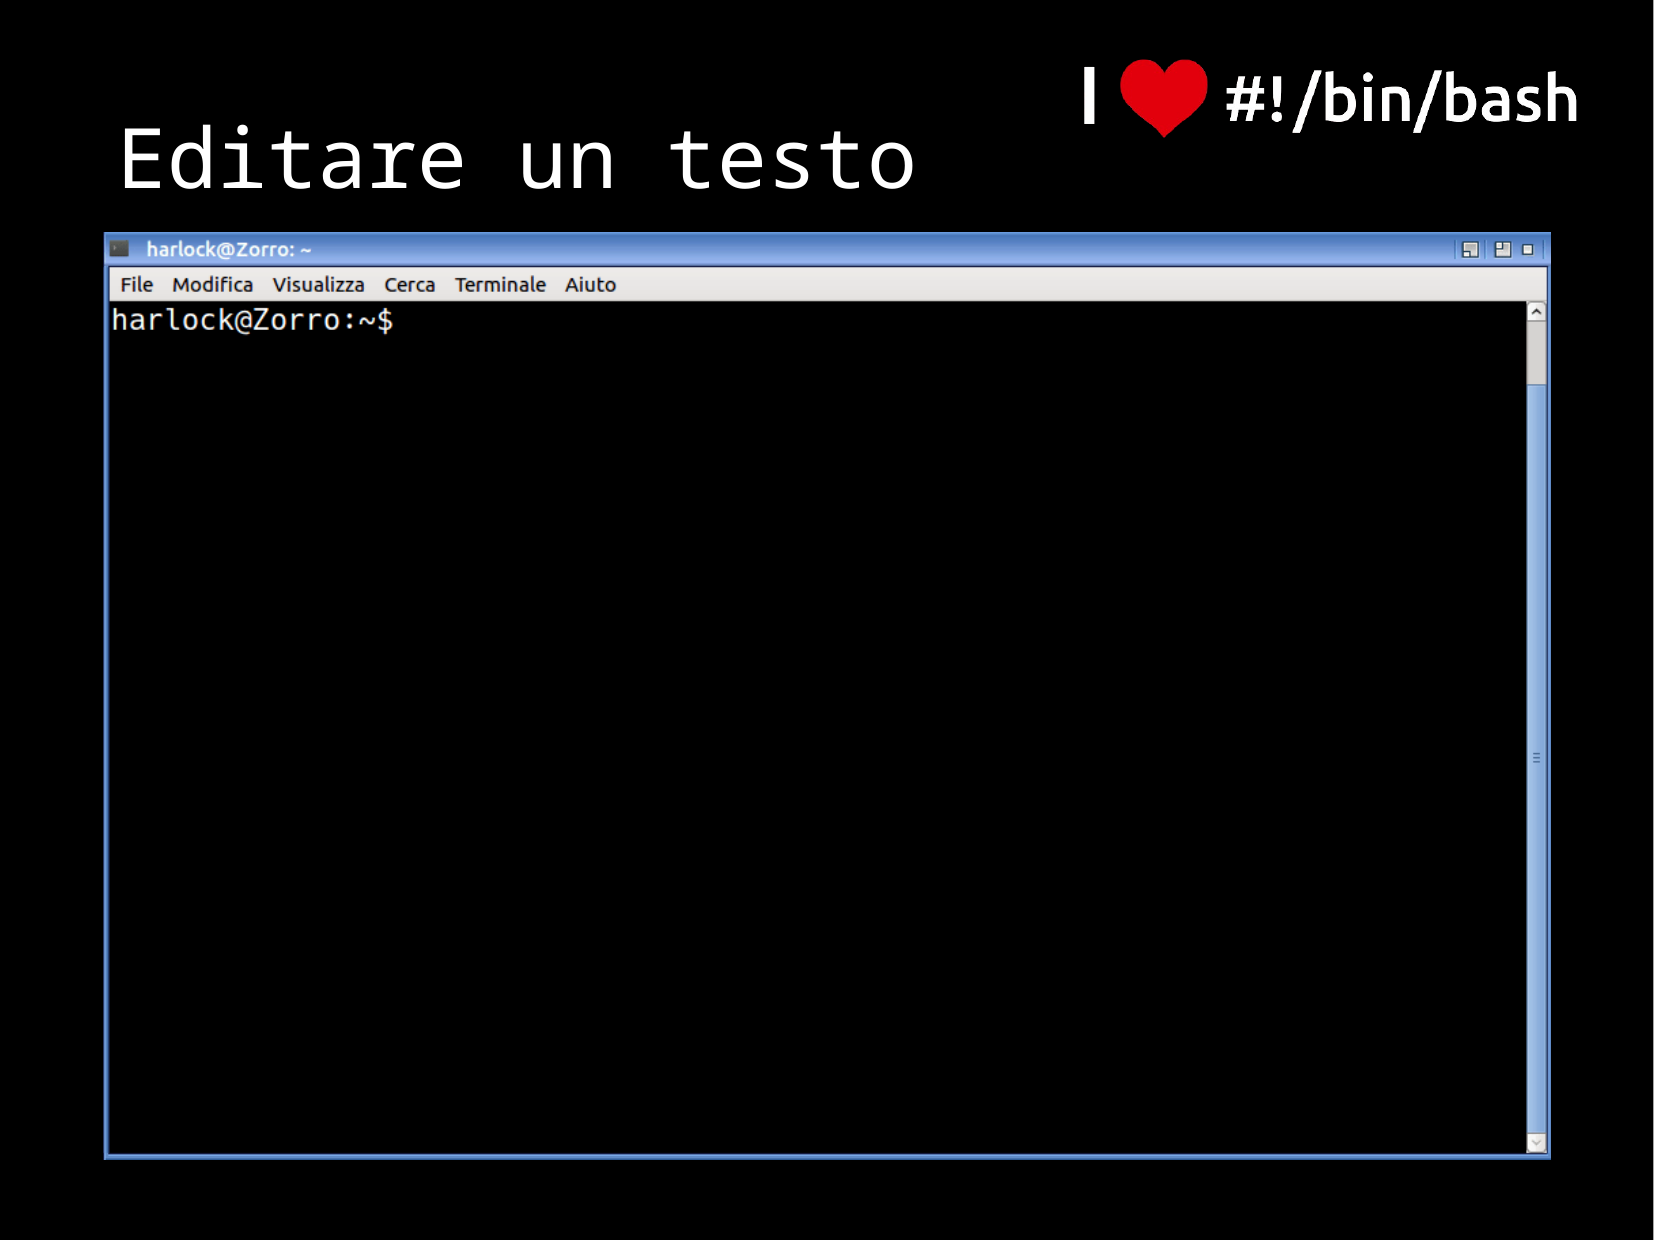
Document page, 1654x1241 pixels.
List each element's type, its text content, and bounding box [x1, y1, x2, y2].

picture [103, 232, 1551, 1160]
text_box Editare un testo [102, 92, 1068, 223]
picture [1064, 45, 1595, 154]
